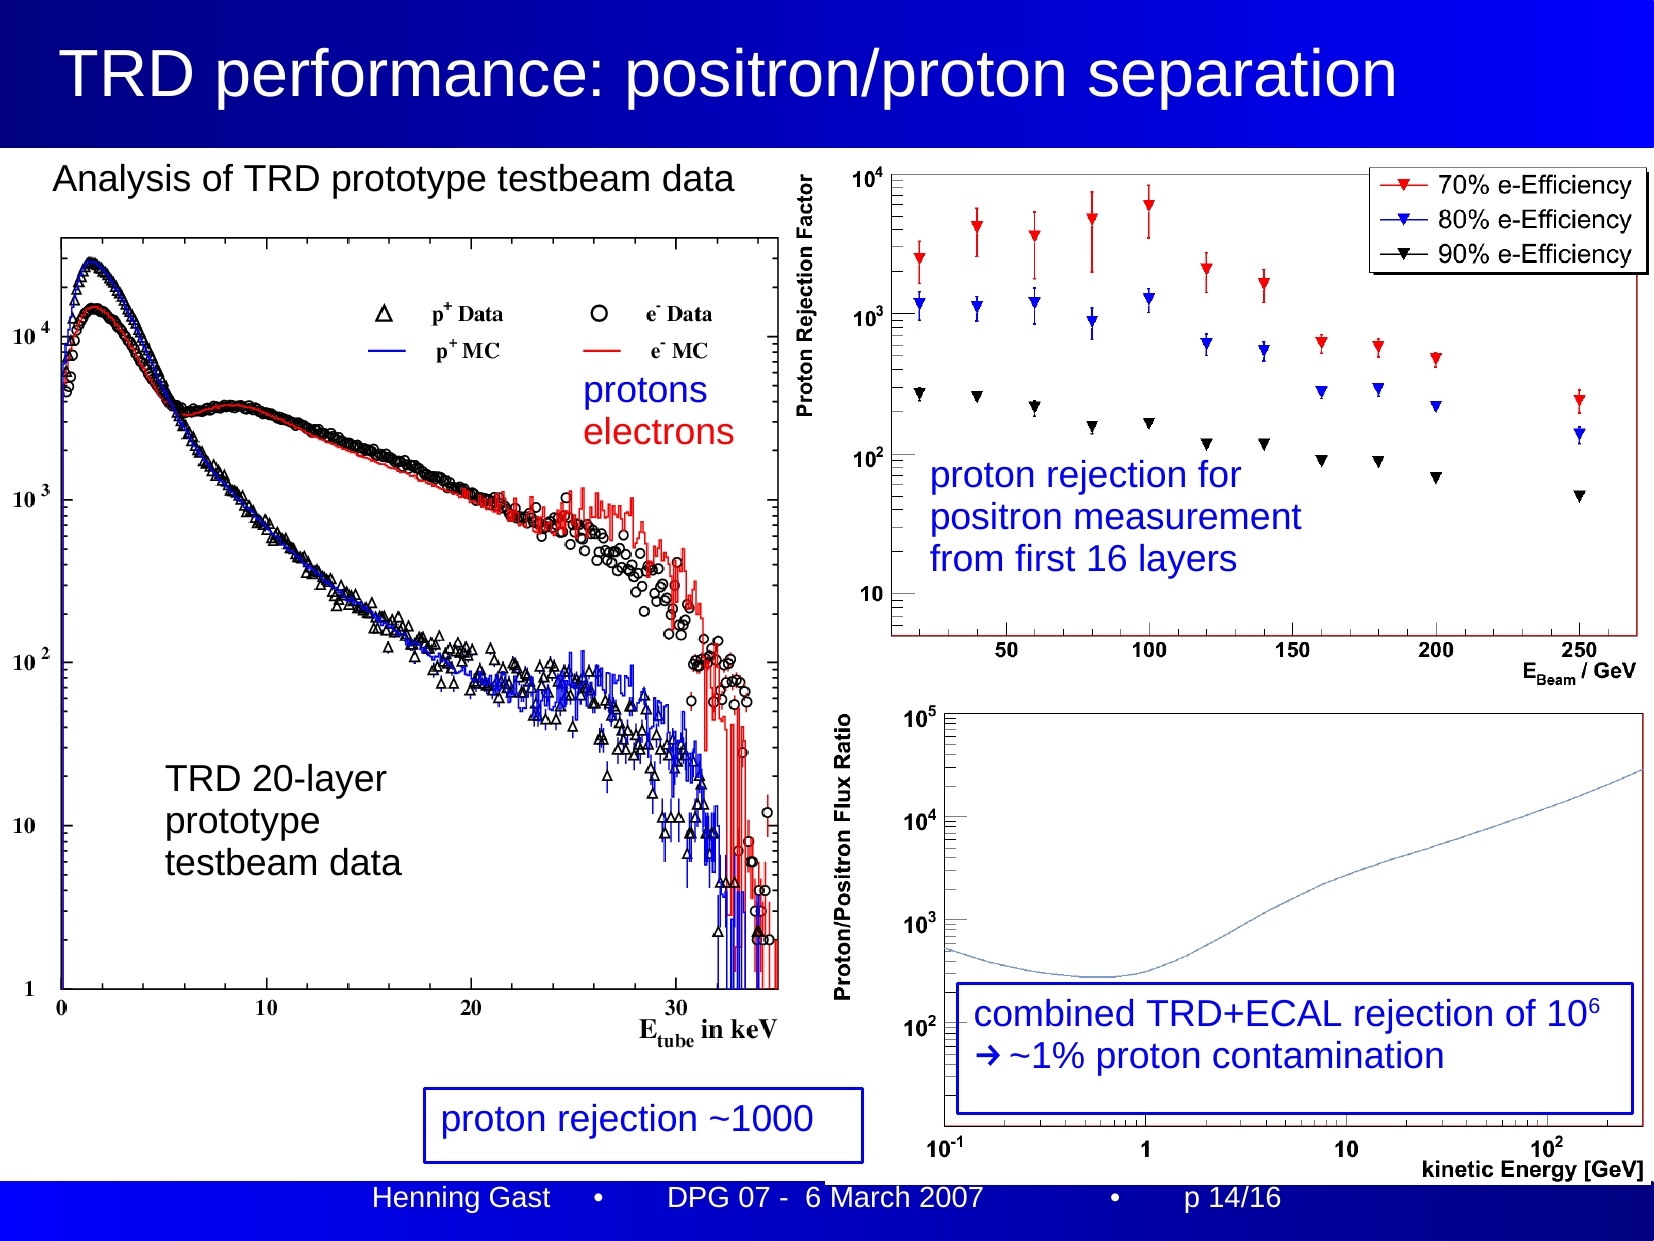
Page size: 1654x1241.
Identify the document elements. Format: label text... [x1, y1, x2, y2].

text_box combined TRD+ECAL rejection of 106 → ~1% proton contamination [957, 983, 1633, 1114]
text_box proton rejection ~1000 [424, 1088, 863, 1163]
picture [0, 161, 1651, 1058]
text_box protons electrons [568, 361, 816, 488]
title TRD performance: positron/proton separation [0, 0, 1654, 148]
text_box proton rejection for positron measurement from first 16 layers [915, 446, 1388, 629]
text_box Analysis of TRD prototype testbeam data [37, 150, 751, 221]
picture [825, 698, 1651, 1185]
text_box TRD 20-layer prototype testbeam data [150, 750, 488, 933]
